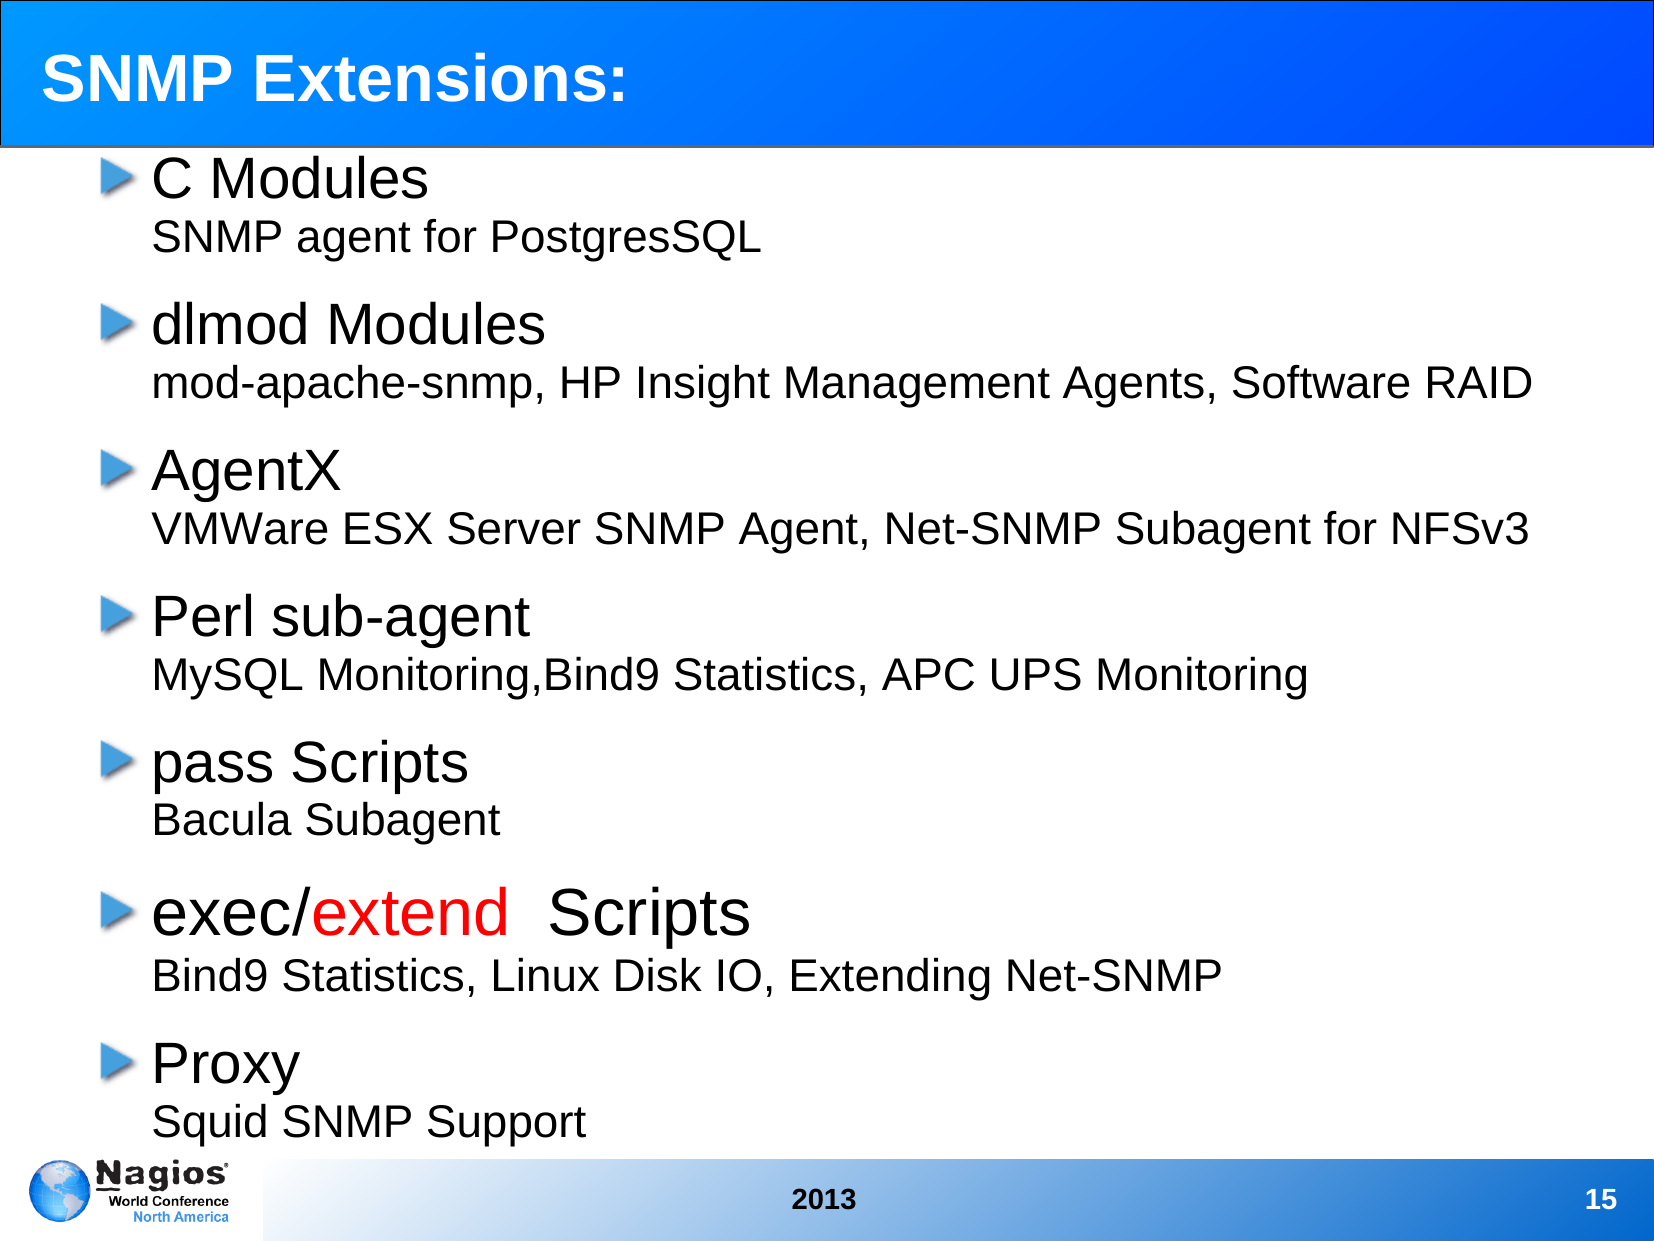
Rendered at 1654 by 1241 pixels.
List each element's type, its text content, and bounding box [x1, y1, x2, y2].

title SNMP Extensions: [41, 29, 1628, 127]
list C Modules SNMP agent for PostgresSQL dlmod Modules mod-apache-snmp, HP Insight Management Agents, Software RAID AgentX VMWare ESX Server SNMP Agent, Net-SNMP Subagent for NFSv3 Perl sub-agent MySQL Monitoring,Bind9 Statistics, APC UPS Monitoring pass Scripts Bacula Subagent exec/extend Scripts Bind9 Statistics, Linux Disk IO, Extending Net-SNMP Proxy Squid SNMP Support [80, 146, 1638, 1241]
picture [29, 1159, 80, 1235]
